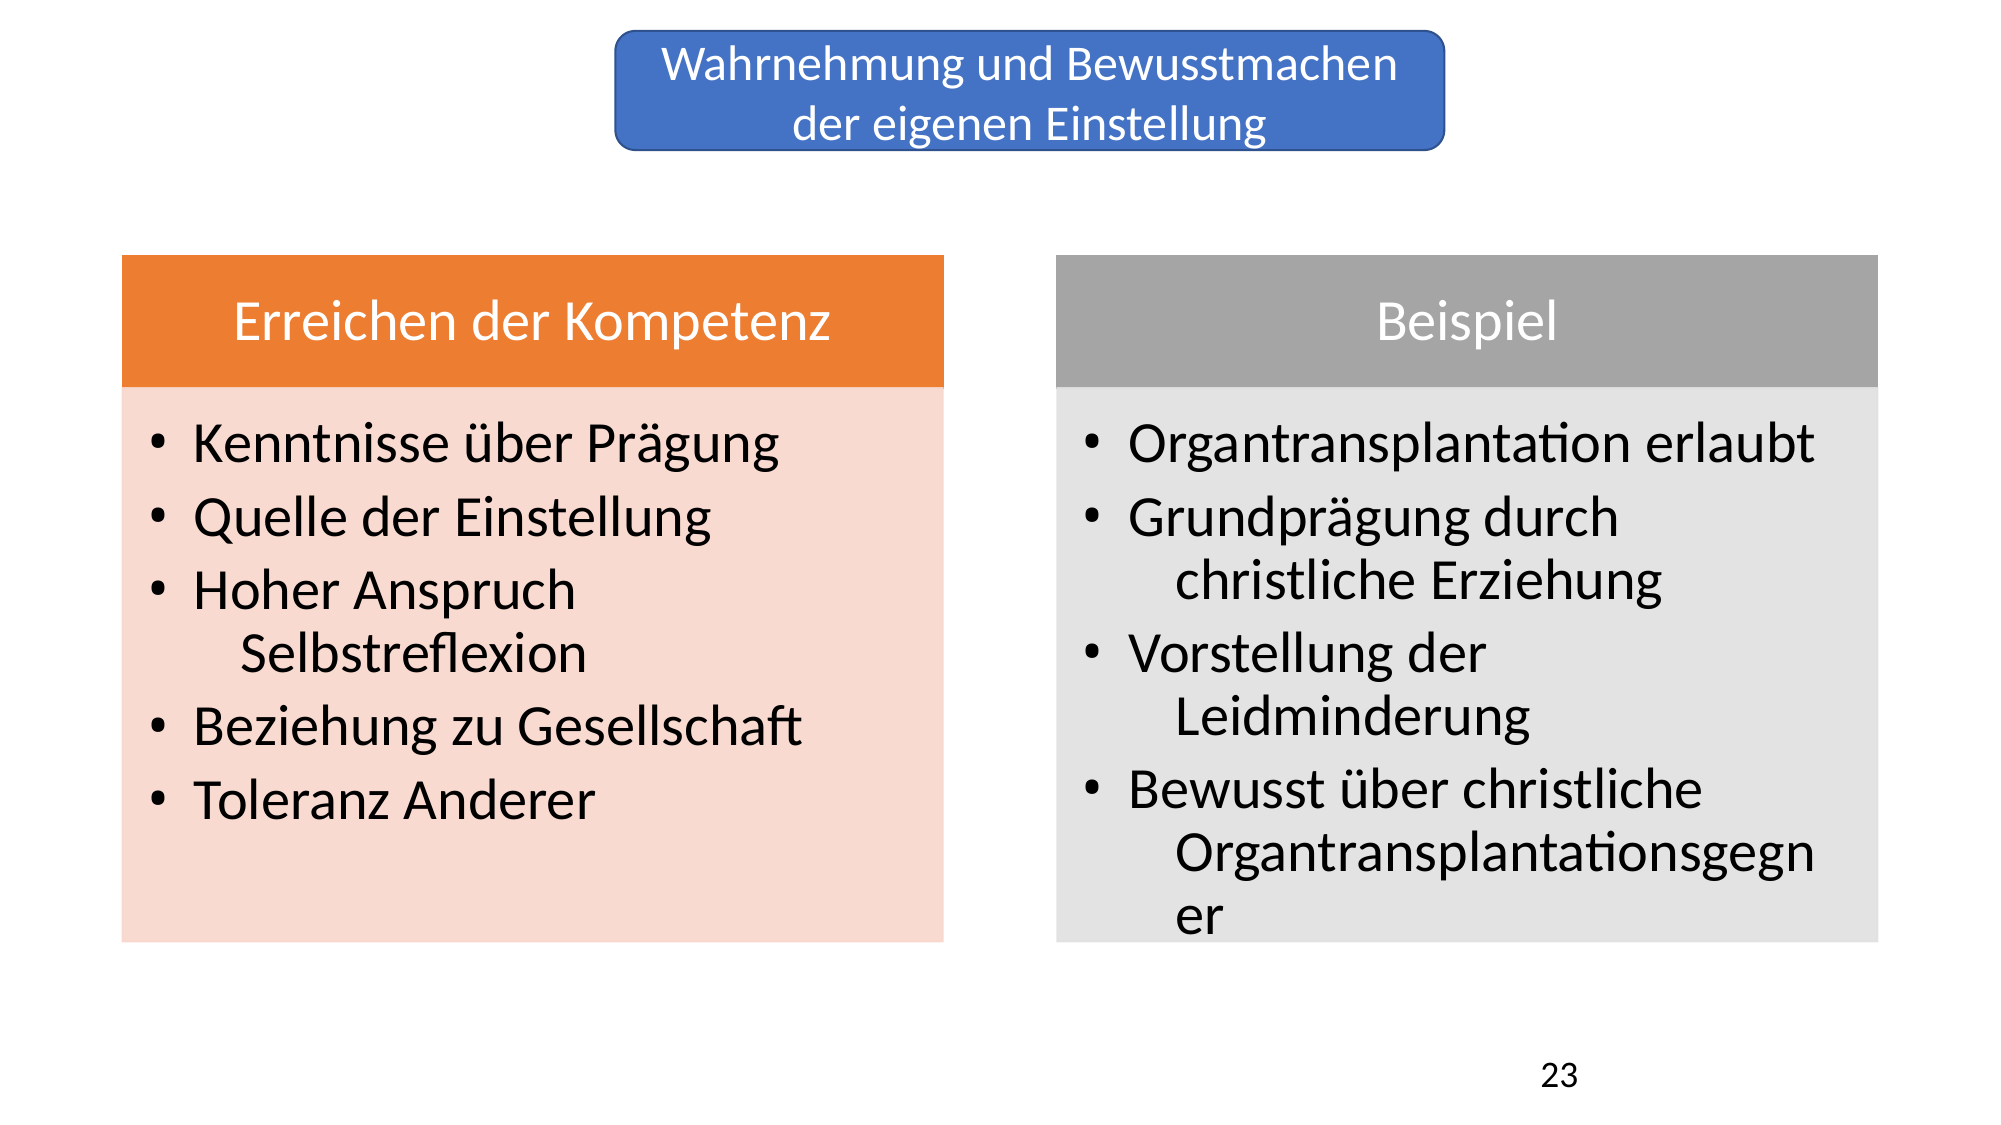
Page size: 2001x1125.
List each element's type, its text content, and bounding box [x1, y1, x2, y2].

text_box Erreichen der Kompetenz [122, 255, 943, 388]
text_box [615, 30, 640, 151]
text_box [1525, 1042, 1976, 1103]
text_box Organtransplantation erlaubt Grundprägung durch christliche Erziehung Vorstellung der Leidminderung Bewusst über christliche Organtransplantationsgegner [1057, 388, 1878, 942]
text_box Wahrnehmung und Bewusstmachen der eigenen Einstellung [640, 22, 1419, 159]
text_box Kenntnisse über Prägung Quelle der Einstellung Hoher Anspruch Selbstreflexion Beziehung zu Gesellschaft Toleranz Anderer [122, 388, 943, 942]
text_box Beispiel [1057, 255, 1878, 388]
text_box [1419, 30, 1445, 151]
